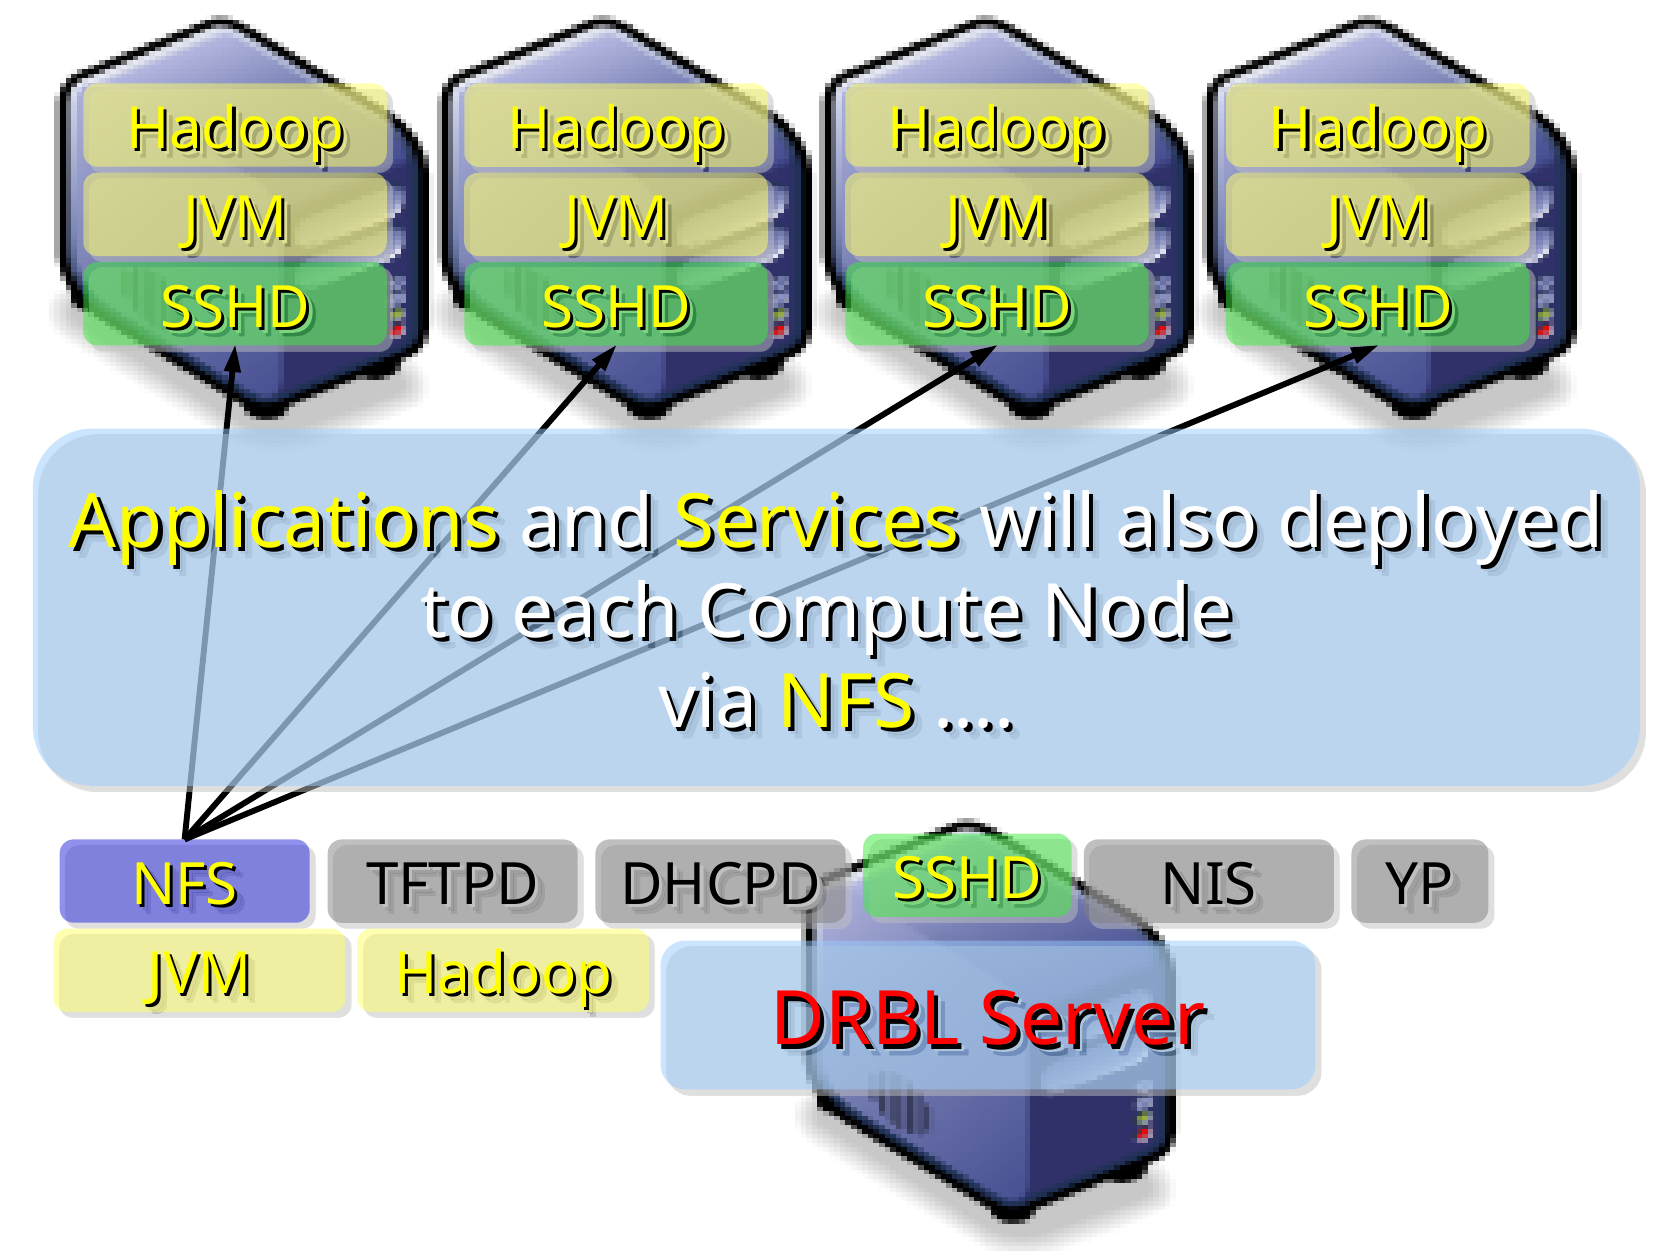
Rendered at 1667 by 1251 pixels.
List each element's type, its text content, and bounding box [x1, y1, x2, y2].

text_box Hadoop [357, 928, 649, 1013]
text_box DRBL Server [660, 940, 1316, 1090]
text_box Hadoop [83, 83, 387, 167]
text_box TFTPD [327, 839, 578, 923]
text_box NFS [59, 839, 310, 923]
picture [773, 805, 1221, 940]
text_box Hadoop [1226, 83, 1530, 167]
text_box NIS [1083, 839, 1334, 923]
text_box Hadoop [464, 83, 768, 167]
picture [27, 2, 1622, 506]
picture [773, 1090, 1221, 1251]
text_box JVM [845, 172, 1149, 257]
text_box SSHD [863, 833, 1072, 917]
text_box SSHD [83, 262, 387, 346]
text_box JVM [1226, 172, 1530, 257]
text_box YP [1351, 839, 1489, 923]
text_box SSHD [464, 262, 768, 346]
text_box Applications and Services will also deployed to each Compute Node via NFS .... [32, 428, 1640, 786]
text_box DHCPD [595, 839, 846, 923]
text_box SSHD [1226, 262, 1530, 346]
text_box JVM [464, 172, 768, 257]
text_box JVM [53, 928, 346, 1013]
text_box JVM [83, 172, 387, 257]
text_box SSHD [845, 262, 1149, 346]
text_box Hadoop [845, 83, 1149, 167]
